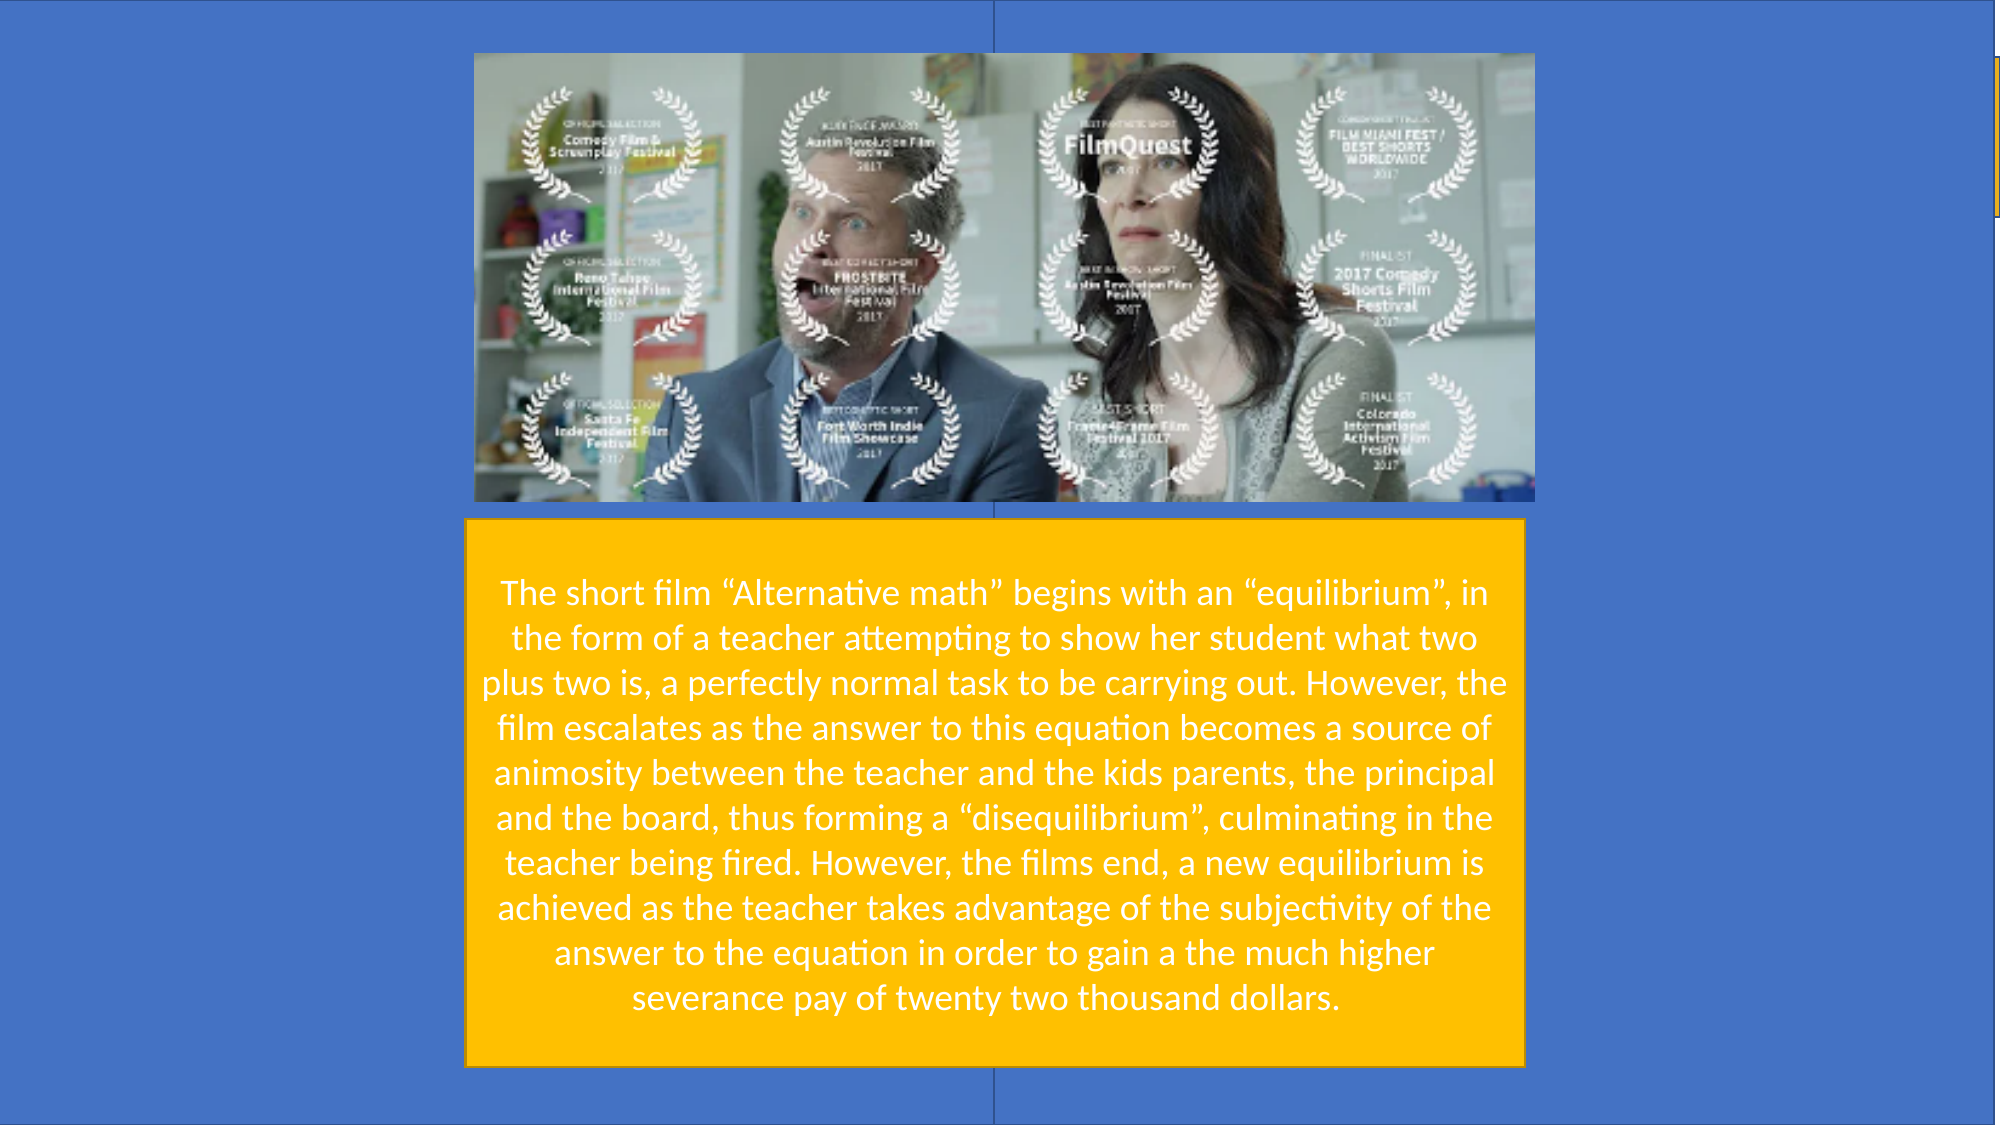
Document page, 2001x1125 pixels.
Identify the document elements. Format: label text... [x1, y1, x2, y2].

text_box The short film “Alternative math” begins with an “equilibrium”, in the form of a teacher attempting to show her student what two plus two is, a perfectly normal task to be carrying out. However, the film escalates as the answer to this equation becomes a source of animosity between the teacher and the kids parents, the principal and the board, thus forming a “disequilibrium”, culminating in the teacher being fired. However, the films end, a new equilibrium is achieved as the teacher takes advantage of the subjectivity of the answer to the equation in order to gain a the much higher severance pay of twenty two thousand dollars. [465, 519, 1525, 1067]
text_box [0, 0, 1994, 1125]
picture [474, 53, 1535, 502]
